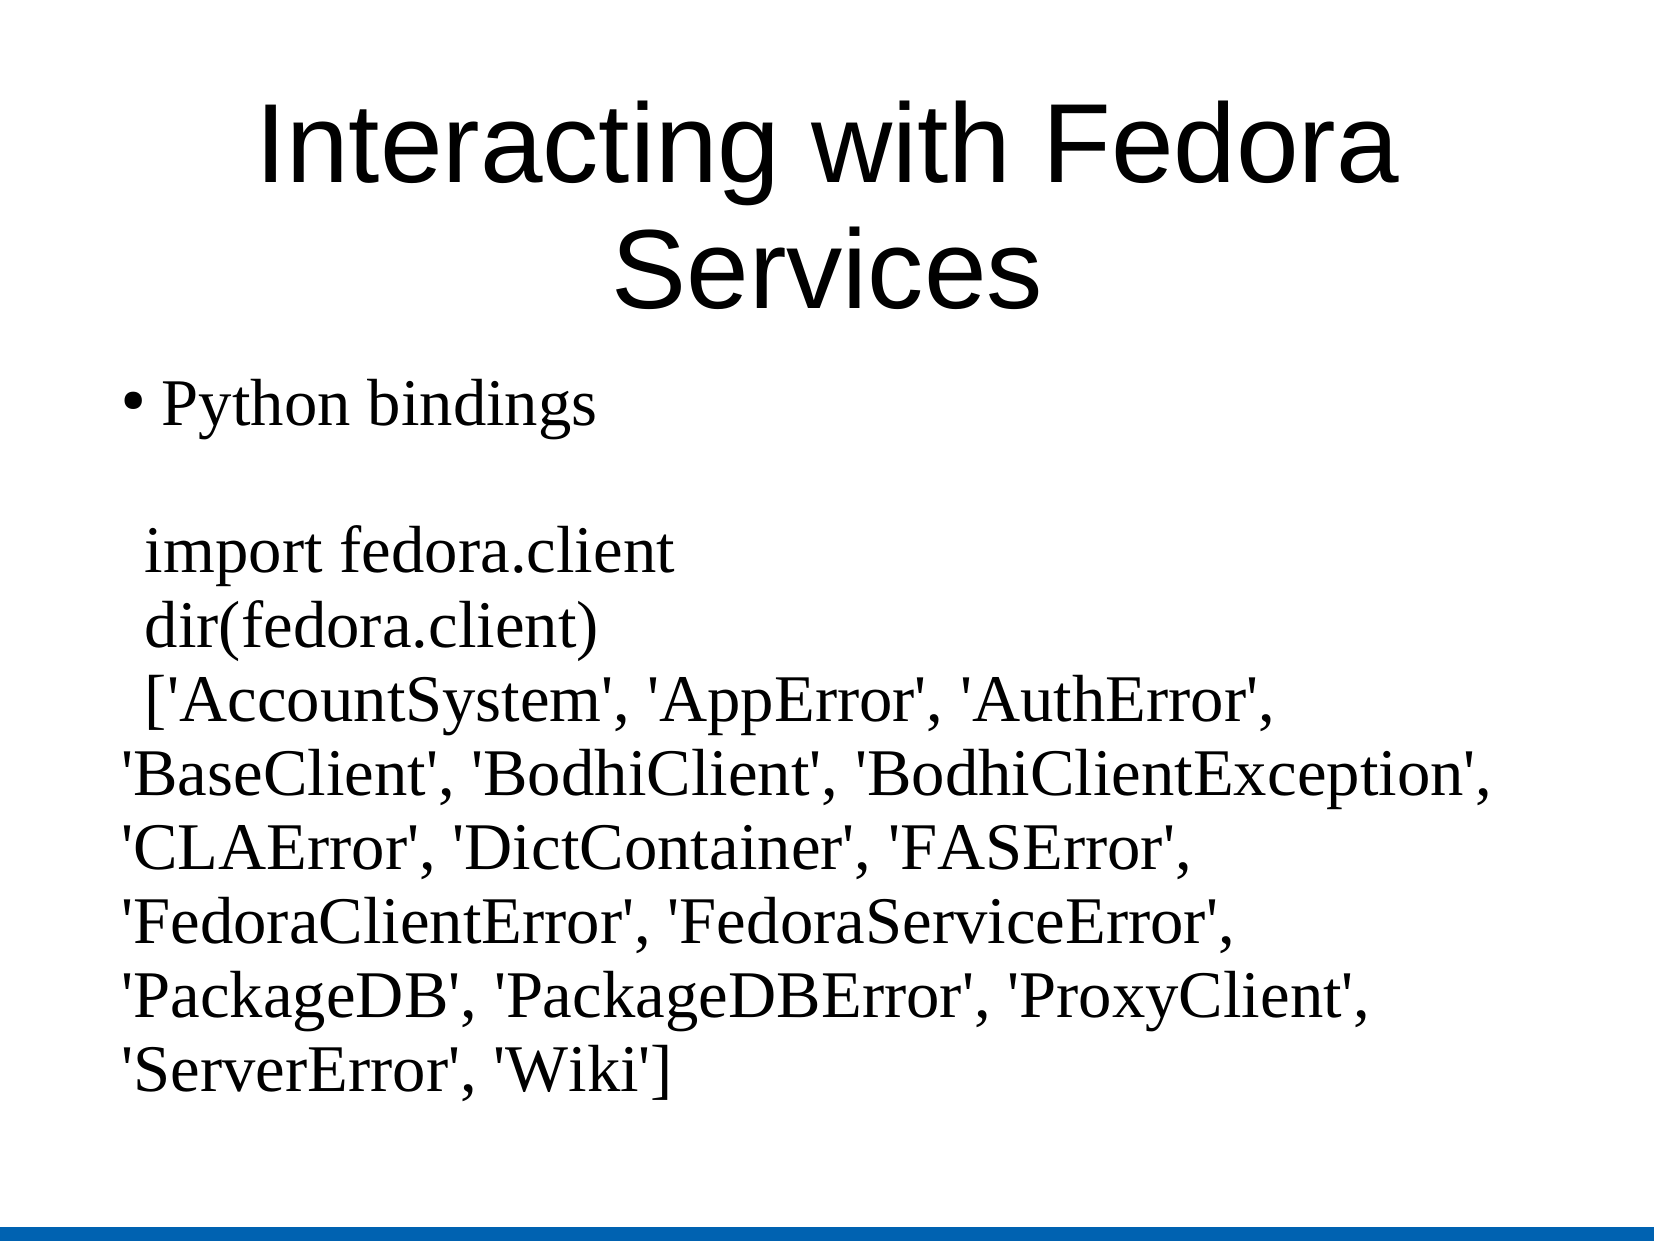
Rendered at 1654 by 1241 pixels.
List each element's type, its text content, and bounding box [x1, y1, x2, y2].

title Interacting with Fedora Services [121, 66, 1533, 331]
subtitle Python bindings import fedora.client dir(fedora.client) ['AccountSystem', 'AppError', 'AuthError', 'BaseClient', 'BodhiClient', 'BodhiClientException', 'CLAError', 'DictContainer', 'FASError', 'FedoraClientError', 'FedoraServiceError', 'PackageDB', 'PackageDBError', 'ProxyClient', 'ServerError', 'Wiki'] [121, 331, 1533, 1140]
